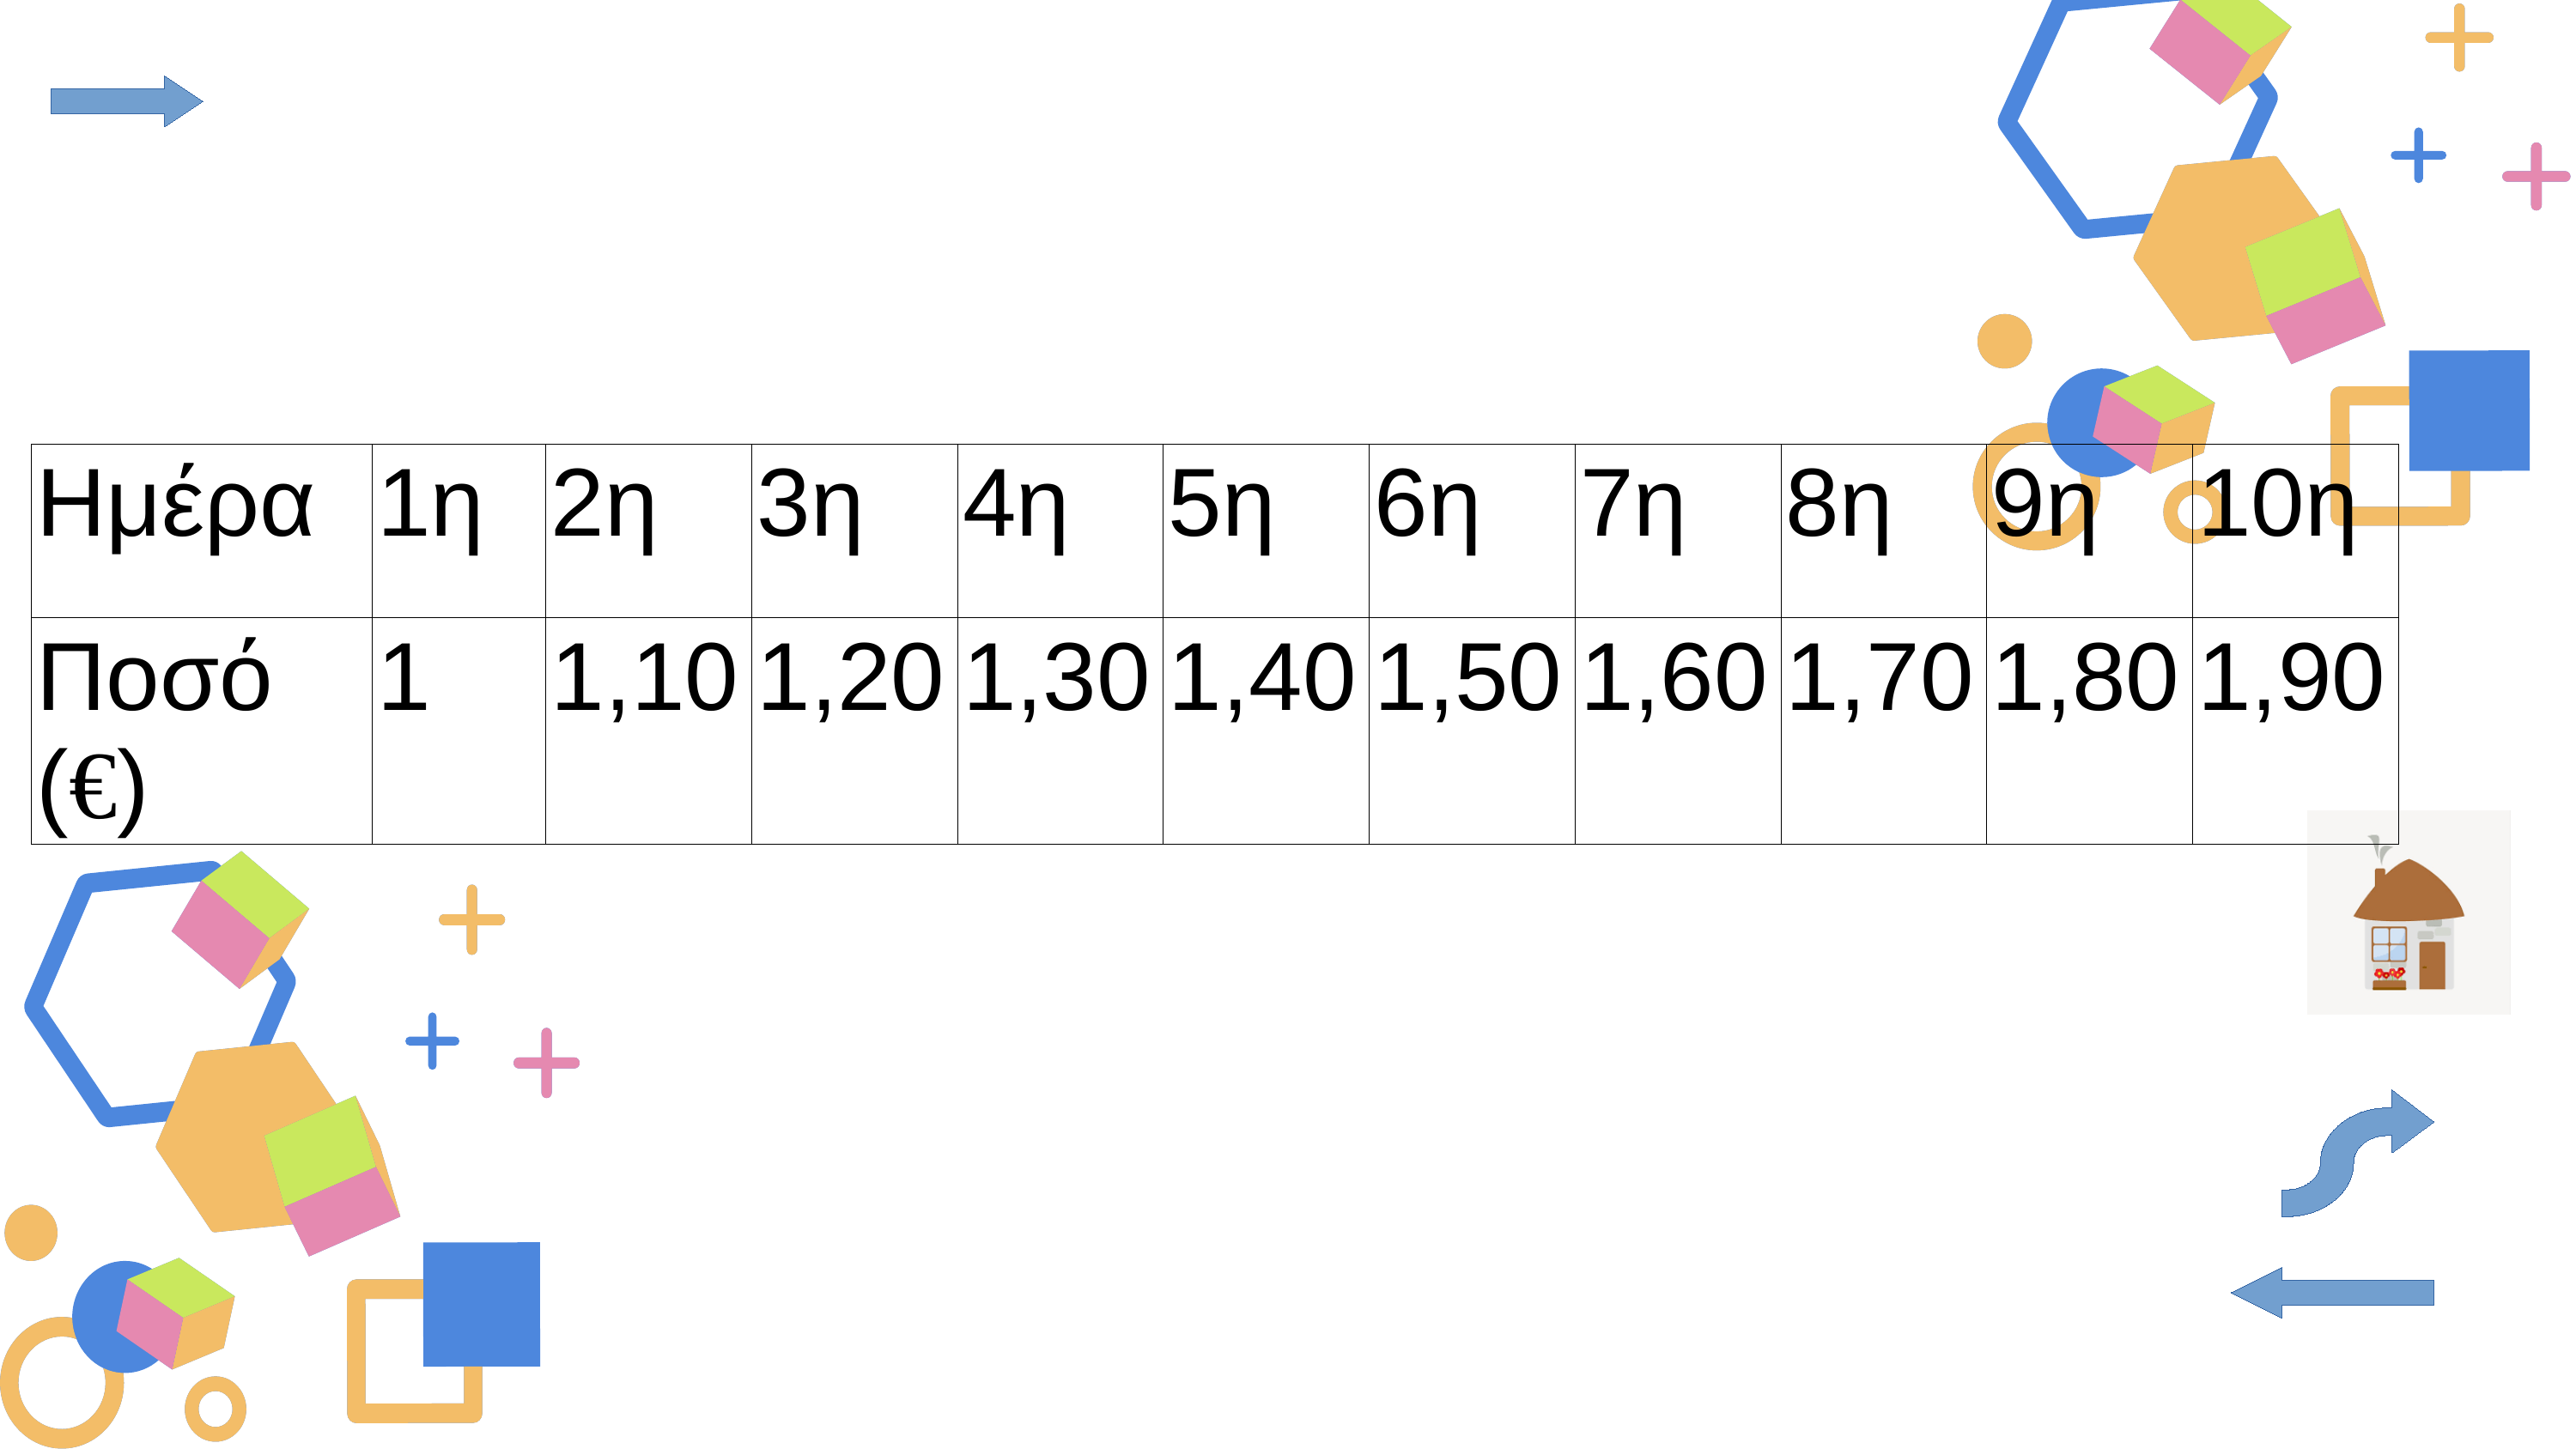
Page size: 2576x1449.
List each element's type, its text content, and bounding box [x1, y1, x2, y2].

table_cell 1,70 [1782, 618, 1986, 844]
text_box [2281, 1089, 2434, 1217]
table_header 2η [546, 445, 751, 617]
table_cell 1,50 [1370, 618, 1575, 844]
text_box [1972, 0, 2571, 551]
table_cell 1,10 [546, 618, 751, 844]
table_header 1η [373, 445, 545, 617]
table_cell 1,30 [958, 618, 1163, 844]
text_box [51, 76, 204, 127]
table_cell 1,20 [752, 618, 957, 844]
table_cell 1,60 [1576, 618, 1781, 844]
table_header 9η [1987, 445, 2192, 617]
table_header 6η [1370, 445, 1575, 617]
table_header 5η [1163, 445, 1369, 617]
table_header 10η [2193, 445, 2398, 617]
table_cell 1,80 [1987, 618, 2192, 844]
picture [2307, 810, 2511, 1015]
table_cell 1 [373, 618, 545, 844]
table_cell Ποσό (€) [32, 618, 372, 844]
text_box [0, 851, 580, 1449]
table_header Ημέρα [32, 445, 372, 617]
table_cell 1,90 [2193, 618, 2398, 844]
table_header 7η [1576, 445, 1781, 617]
table_cell 1,40 [1163, 618, 1369, 844]
table_header 3η [752, 445, 957, 617]
table_header 4η [958, 445, 1163, 617]
table_header 8η [1782, 445, 1986, 617]
text_box [2231, 1267, 2434, 1319]
